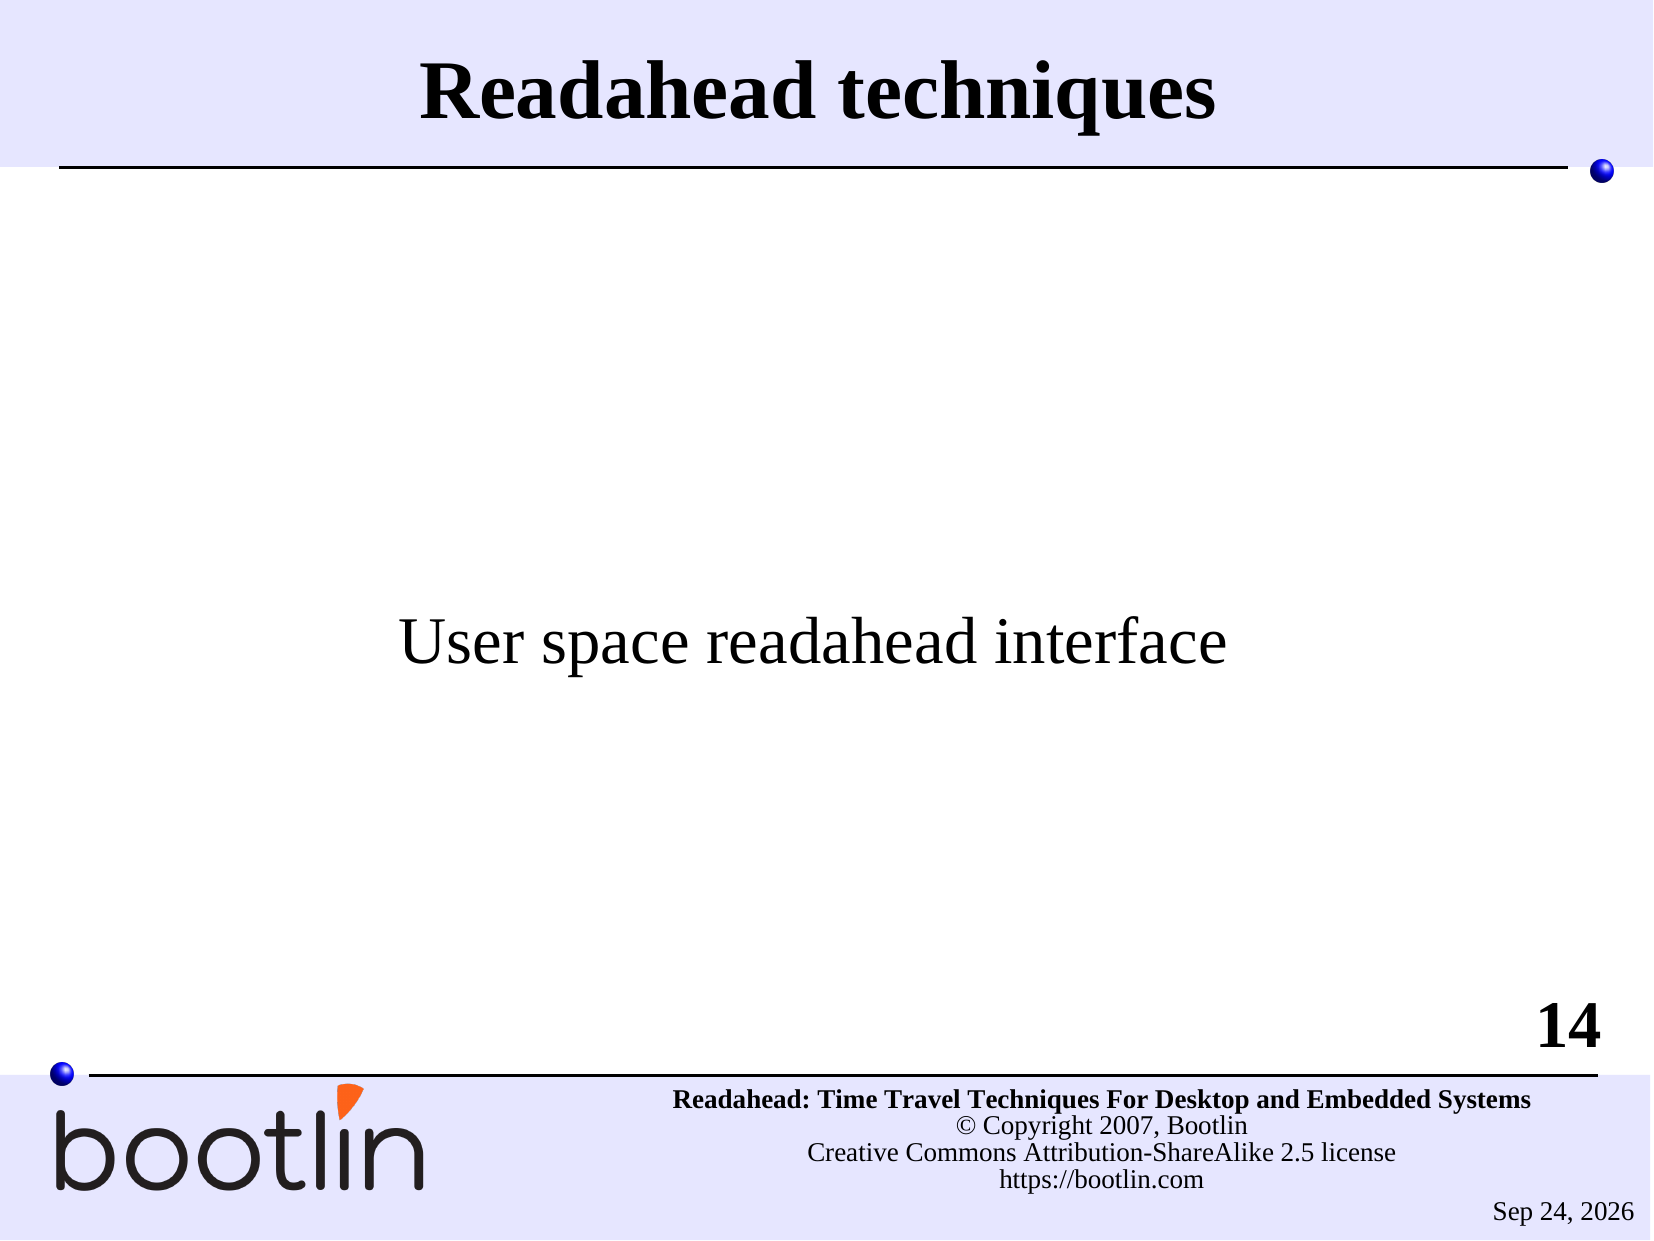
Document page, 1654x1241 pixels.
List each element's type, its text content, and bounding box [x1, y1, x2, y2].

subtitle User space readahead interface [54, 216, 1574, 1066]
title Readahead techniques [33, 29, 1604, 153]
picture [17, 1060, 462, 1230]
